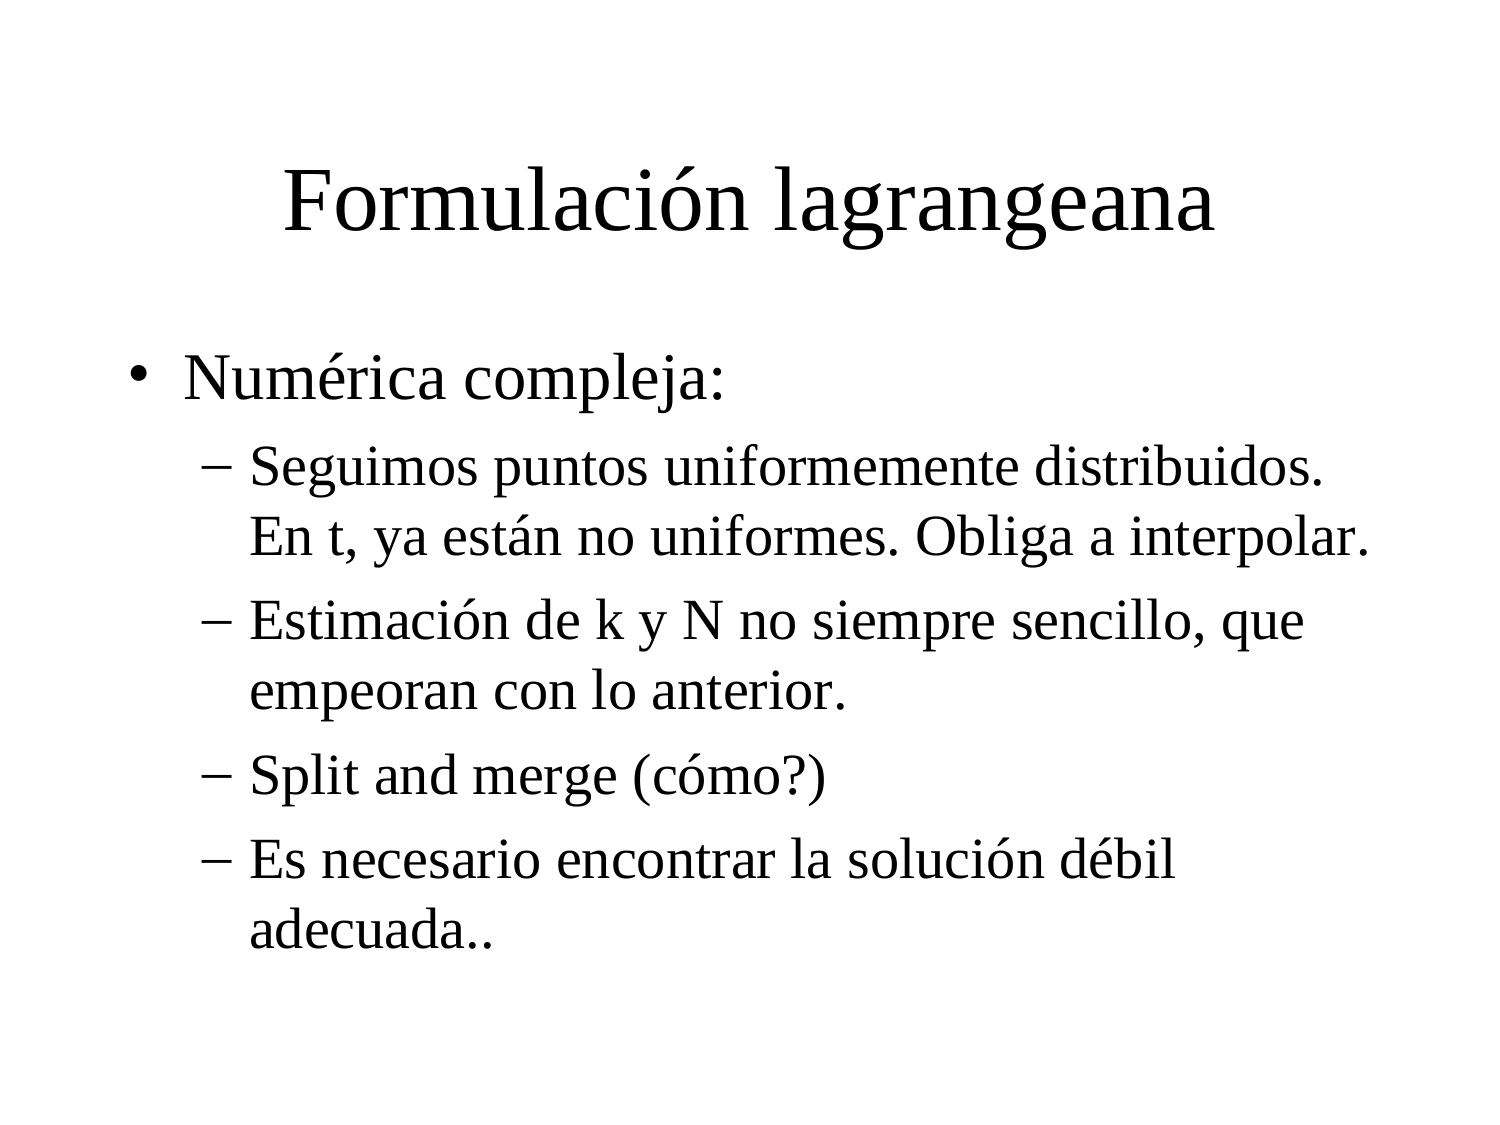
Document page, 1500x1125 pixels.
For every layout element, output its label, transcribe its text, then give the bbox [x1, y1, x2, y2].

text_box Numérica compleja: Seguimos puntos uniformemente distribuidos. En t, ya están no uniformes. Obliga a interpolar. Estimación de k y N no siempre sencillo, que empeoran con lo anterior. Split and merge (cómo?) Es necesario encontrar la solución débil adecuada.. [112, 324, 1388, 1001]
text_box Formulación lagrangeana [112, 99, 1388, 288]
